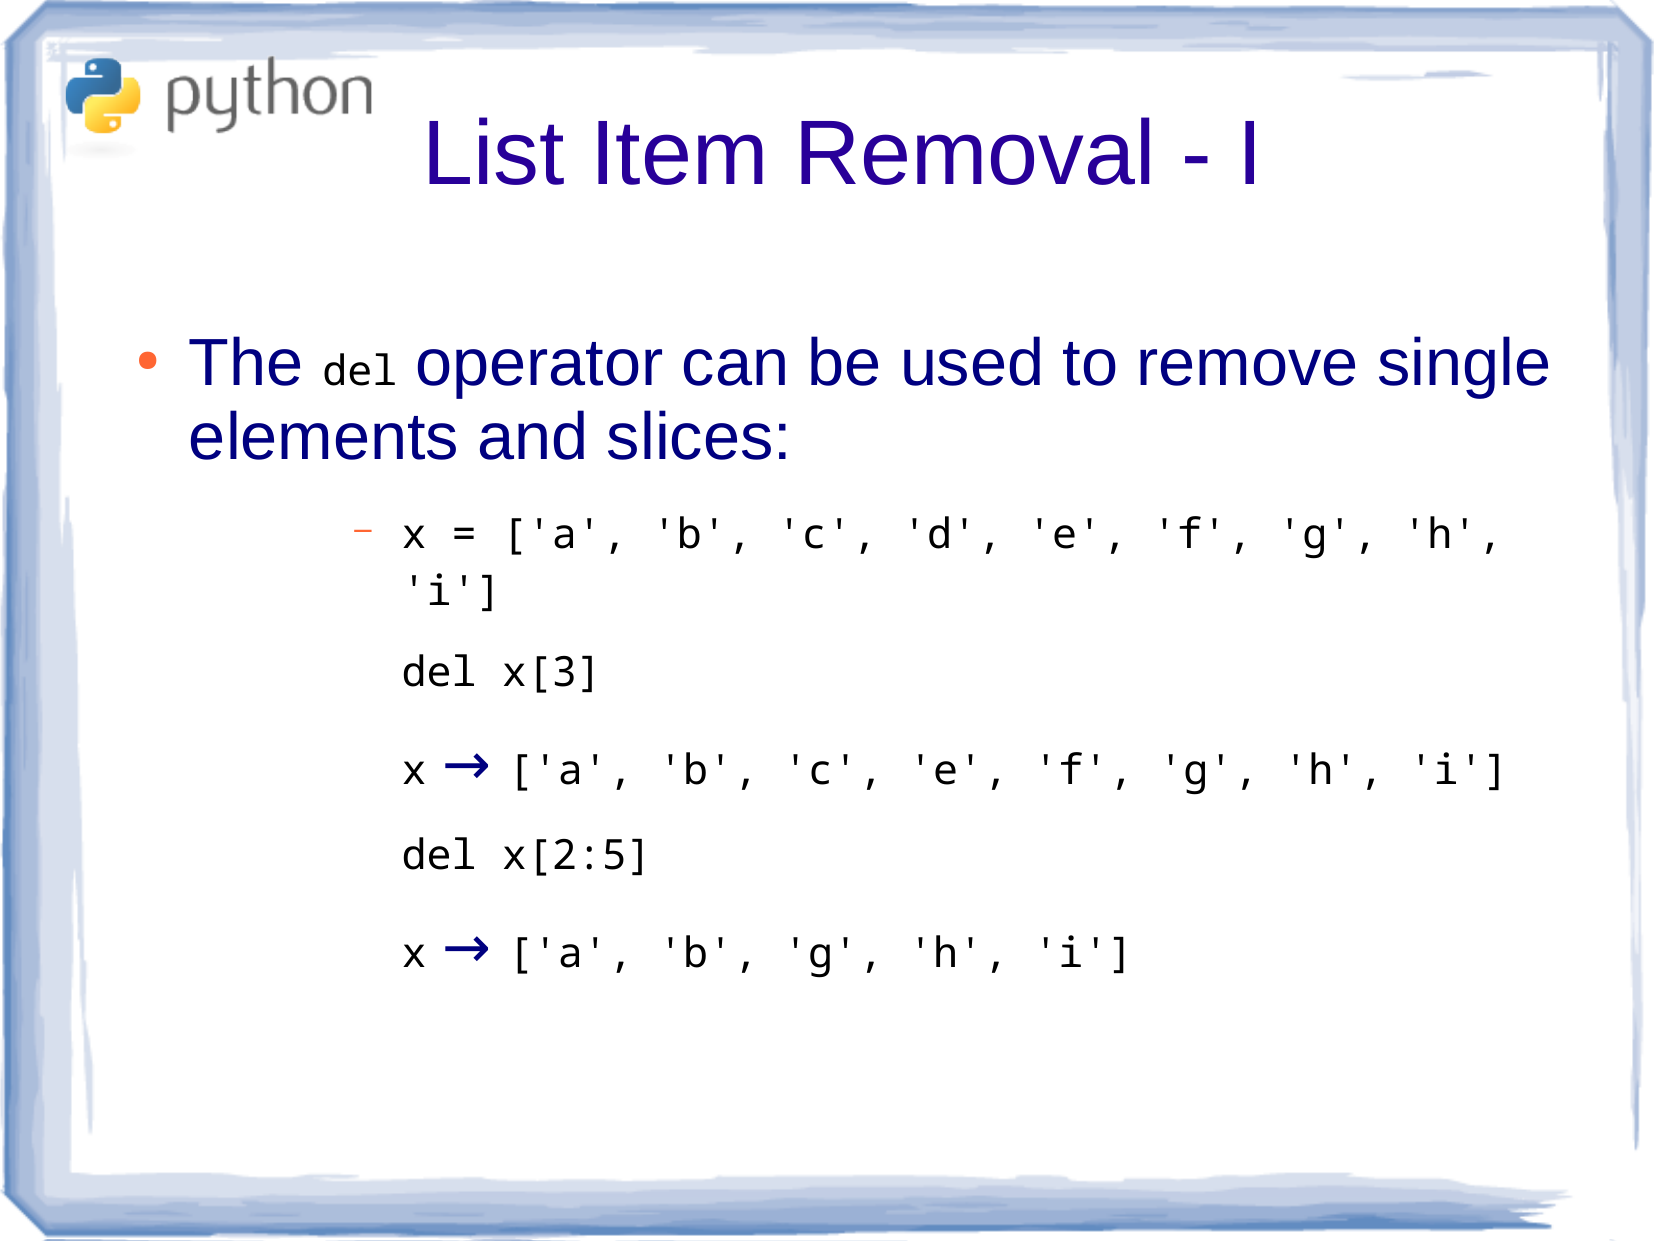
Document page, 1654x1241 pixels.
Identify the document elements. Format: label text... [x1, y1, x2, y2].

picture [0, 0, 1654, 1241]
list The del operator can be used to remove single elements and slices: x = ['a', 'b', 'c', 'd', 'e', 'f', 'g', 'h', 'i'] del x[3] x → ['a', 'b', 'c', 'e', 'f', 'g', 'h', 'i'] del x[2:5] x → ['a', 'b', 'g', 'h', 'i'] [118, 324, 1571, 990]
title List Item Removal - I [82, 49, 1571, 257]
